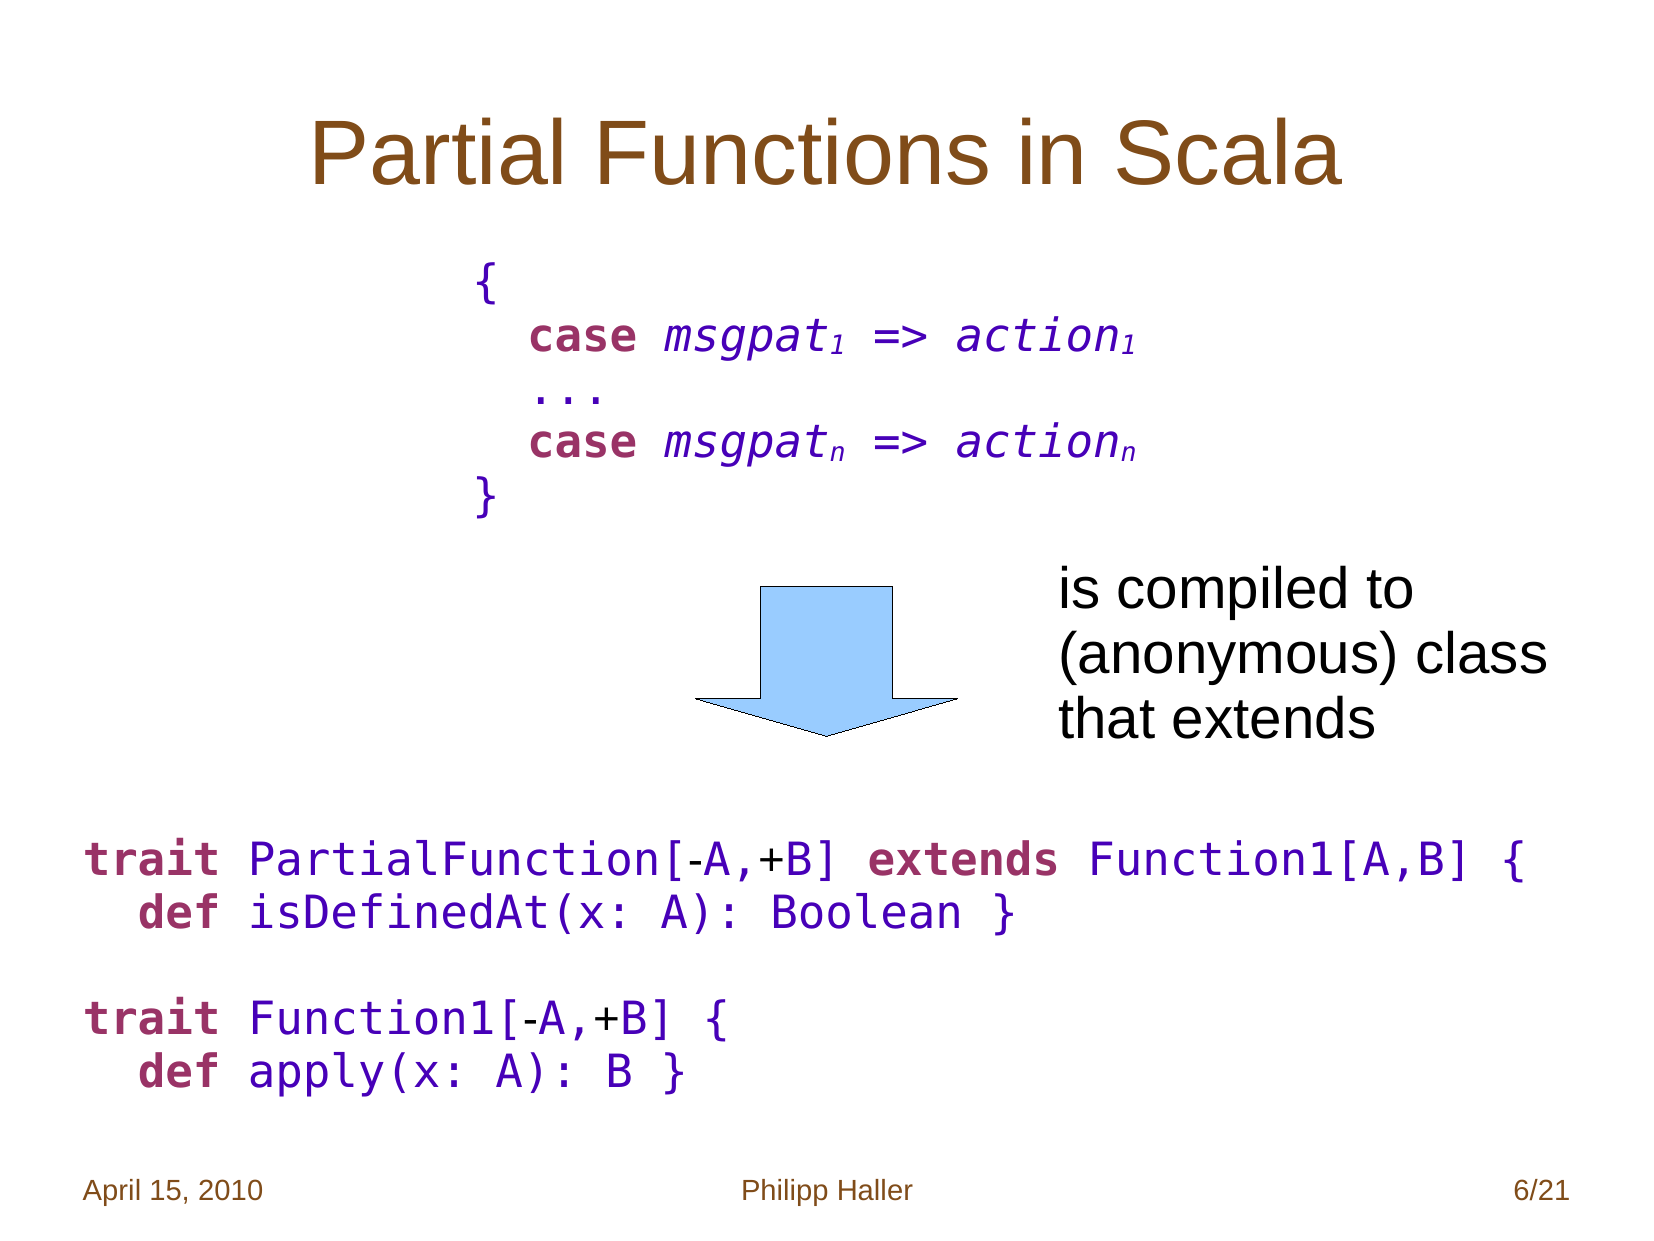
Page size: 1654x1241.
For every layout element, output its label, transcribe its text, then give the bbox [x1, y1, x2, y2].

text_box [695, 586, 958, 737]
title Partial Functions in Scala [82, 49, 1571, 257]
text_box is compiled to (anonymous) class that extends [1043, 548, 1577, 758]
text_box trait PartialFunction[-A,+B] extends Function1[A,B] { def isDefinedAt(x: A): Boolean } trait Function1[-A,+B] { def apply(x: A): B } [68, 825, 1585, 1101]
text_box { case msgpat1 => action1 ... case msgpatn => actionn } [457, 247, 1196, 554]
